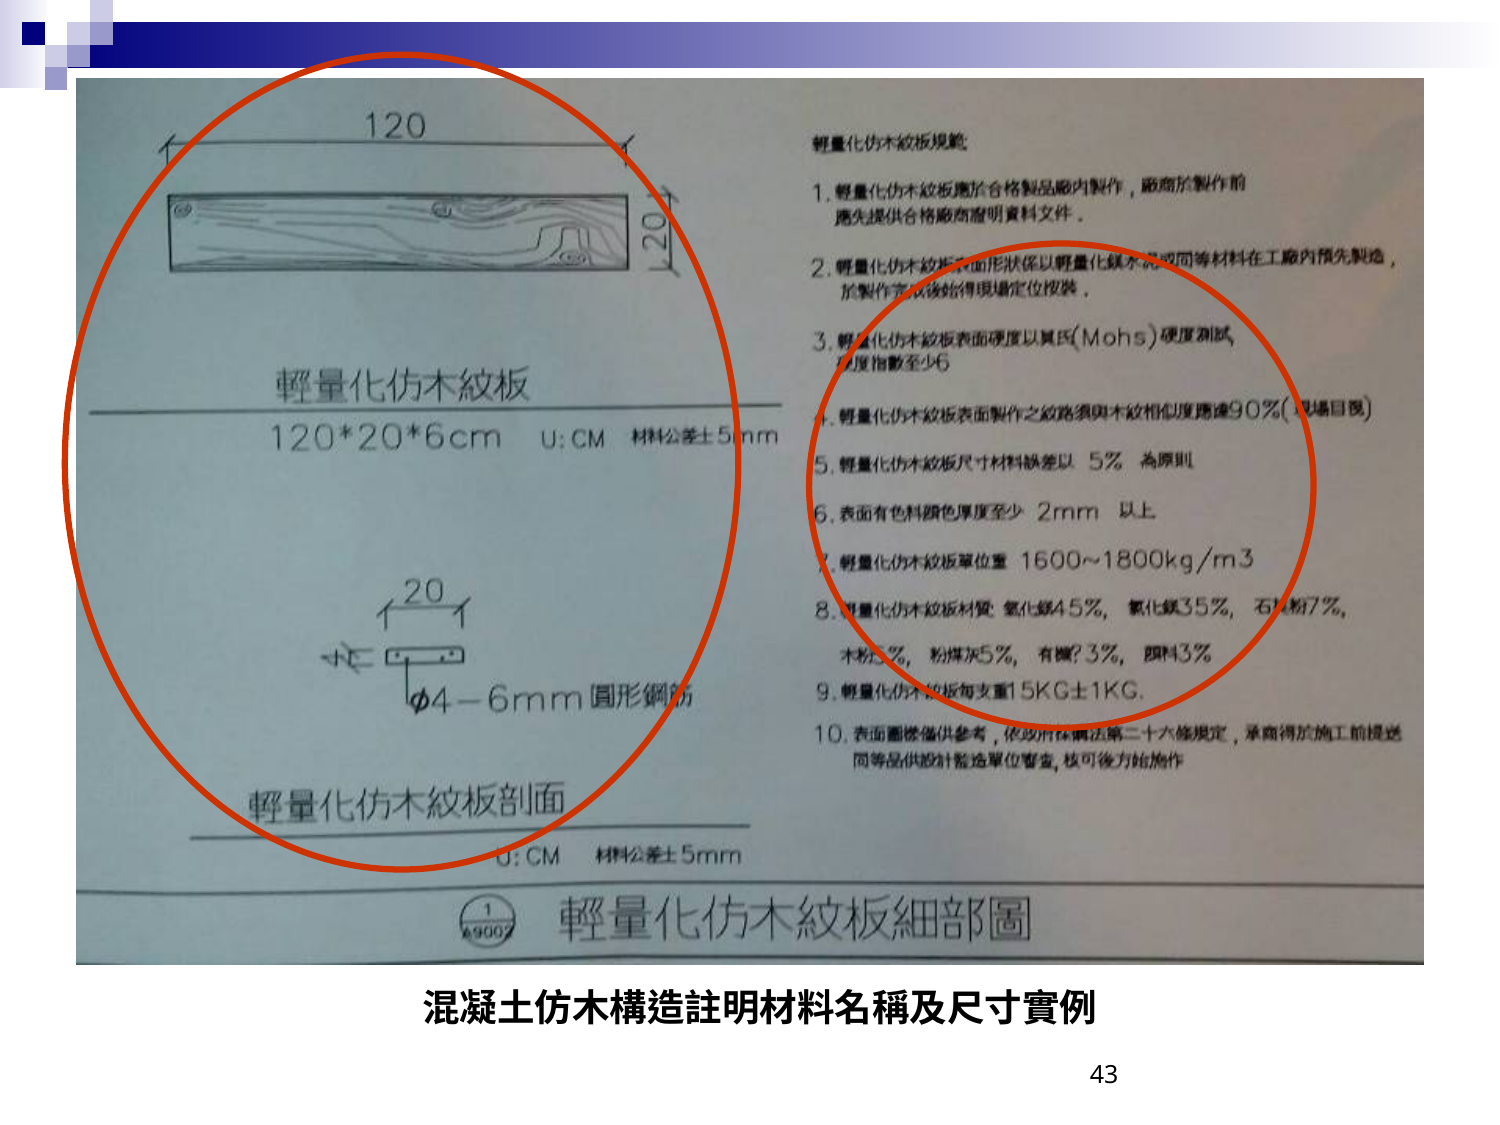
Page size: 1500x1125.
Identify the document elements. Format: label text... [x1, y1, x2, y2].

picture [76, 78, 735, 866]
text_box 混凝土仿木構造註明材料名稱及尺寸實例 [408, 976, 1113, 1036]
picture [76, 78, 279, 340]
picture [76, 78, 1424, 965]
text_box [1074, 1025, 1426, 1101]
